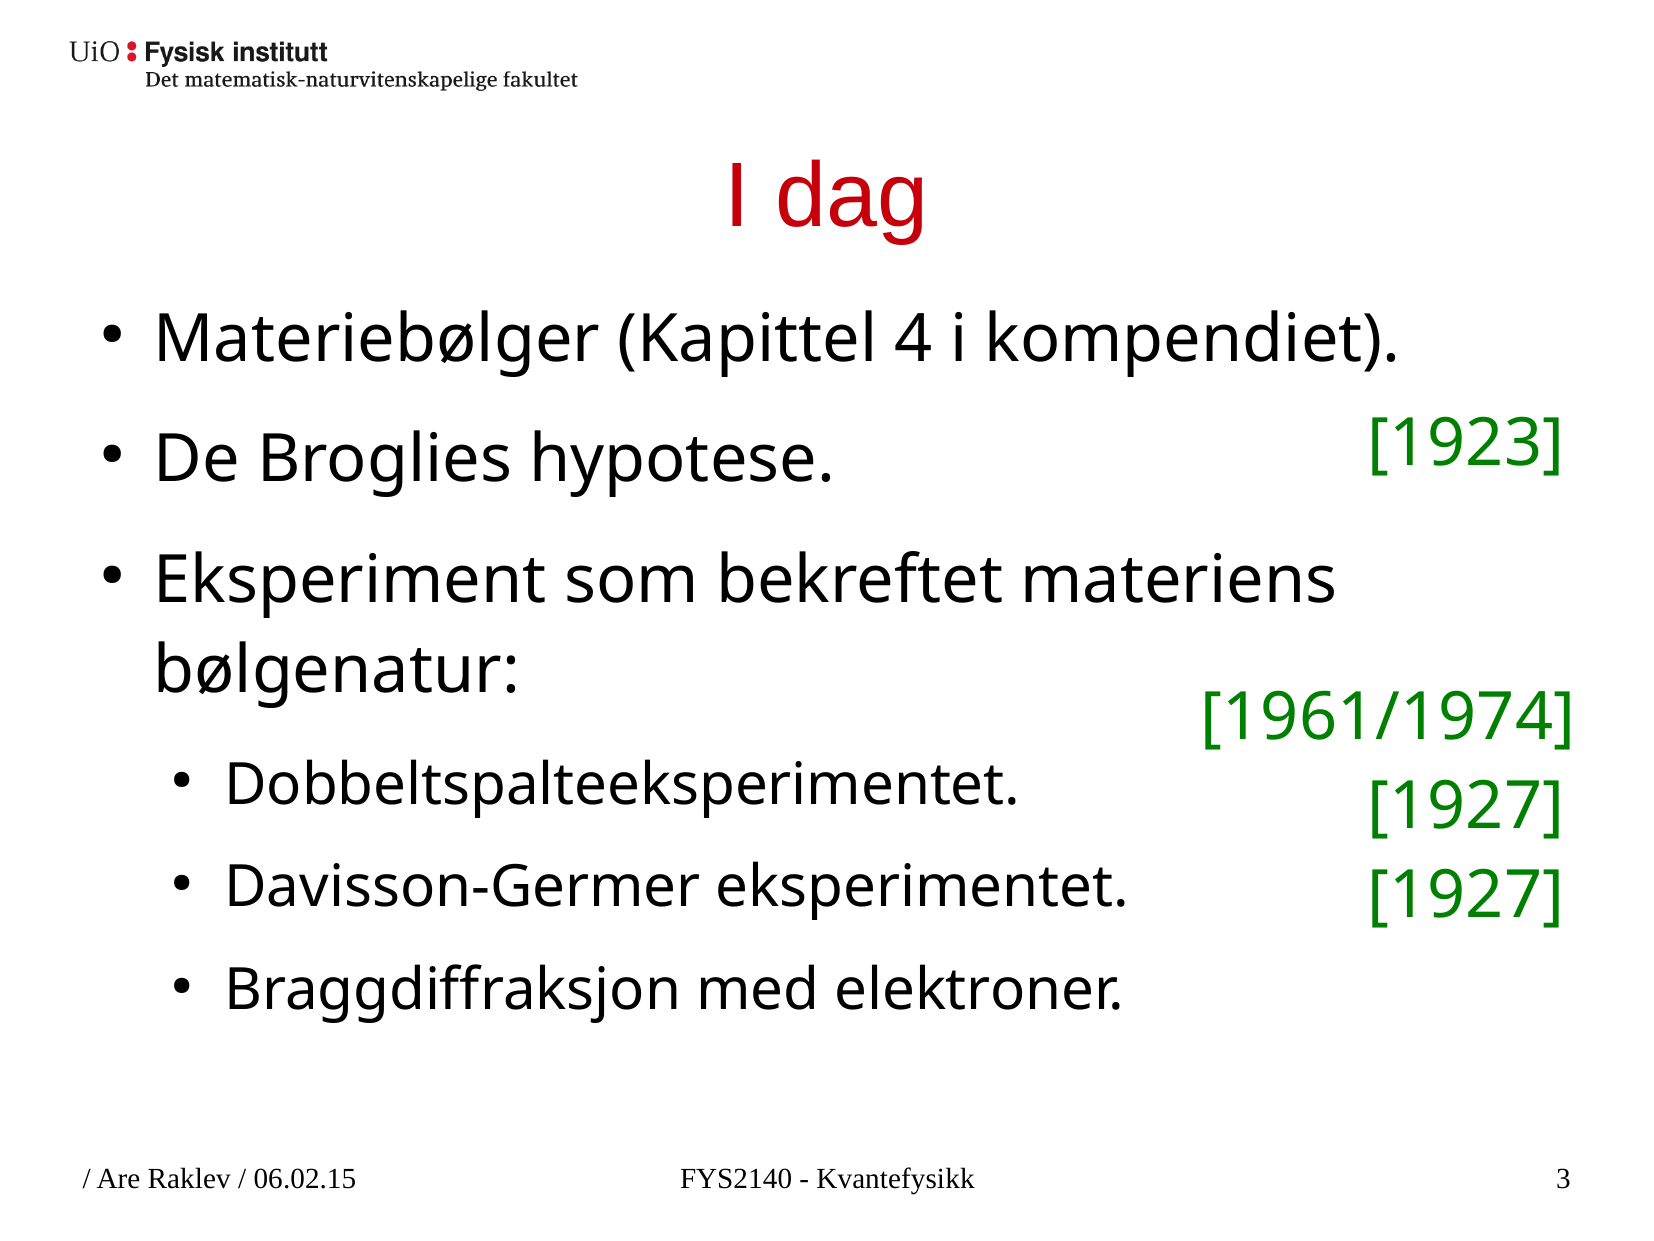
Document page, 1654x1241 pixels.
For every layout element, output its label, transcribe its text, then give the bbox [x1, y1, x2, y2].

text_box [1923] [1329, 386, 1568, 477]
text_box [1927] [1329, 751, 1568, 838]
text_box [1961/1974] [1162, 660, 1568, 751]
picture [68, 37, 581, 93]
list Materiebølger (Kapittel 4 i kompendiet). De Broglies hypotese. Eksperiment som bekreftet materiens bølgenatur: Dobbeltspalteeksperimentet. Davisson-Germer eksperimentet. Braggdiffraksjon med elektroner. [82, 290, 1571, 1094]
text_box [1927] [1329, 838, 1568, 929]
title I dag [82, 90, 1571, 290]
